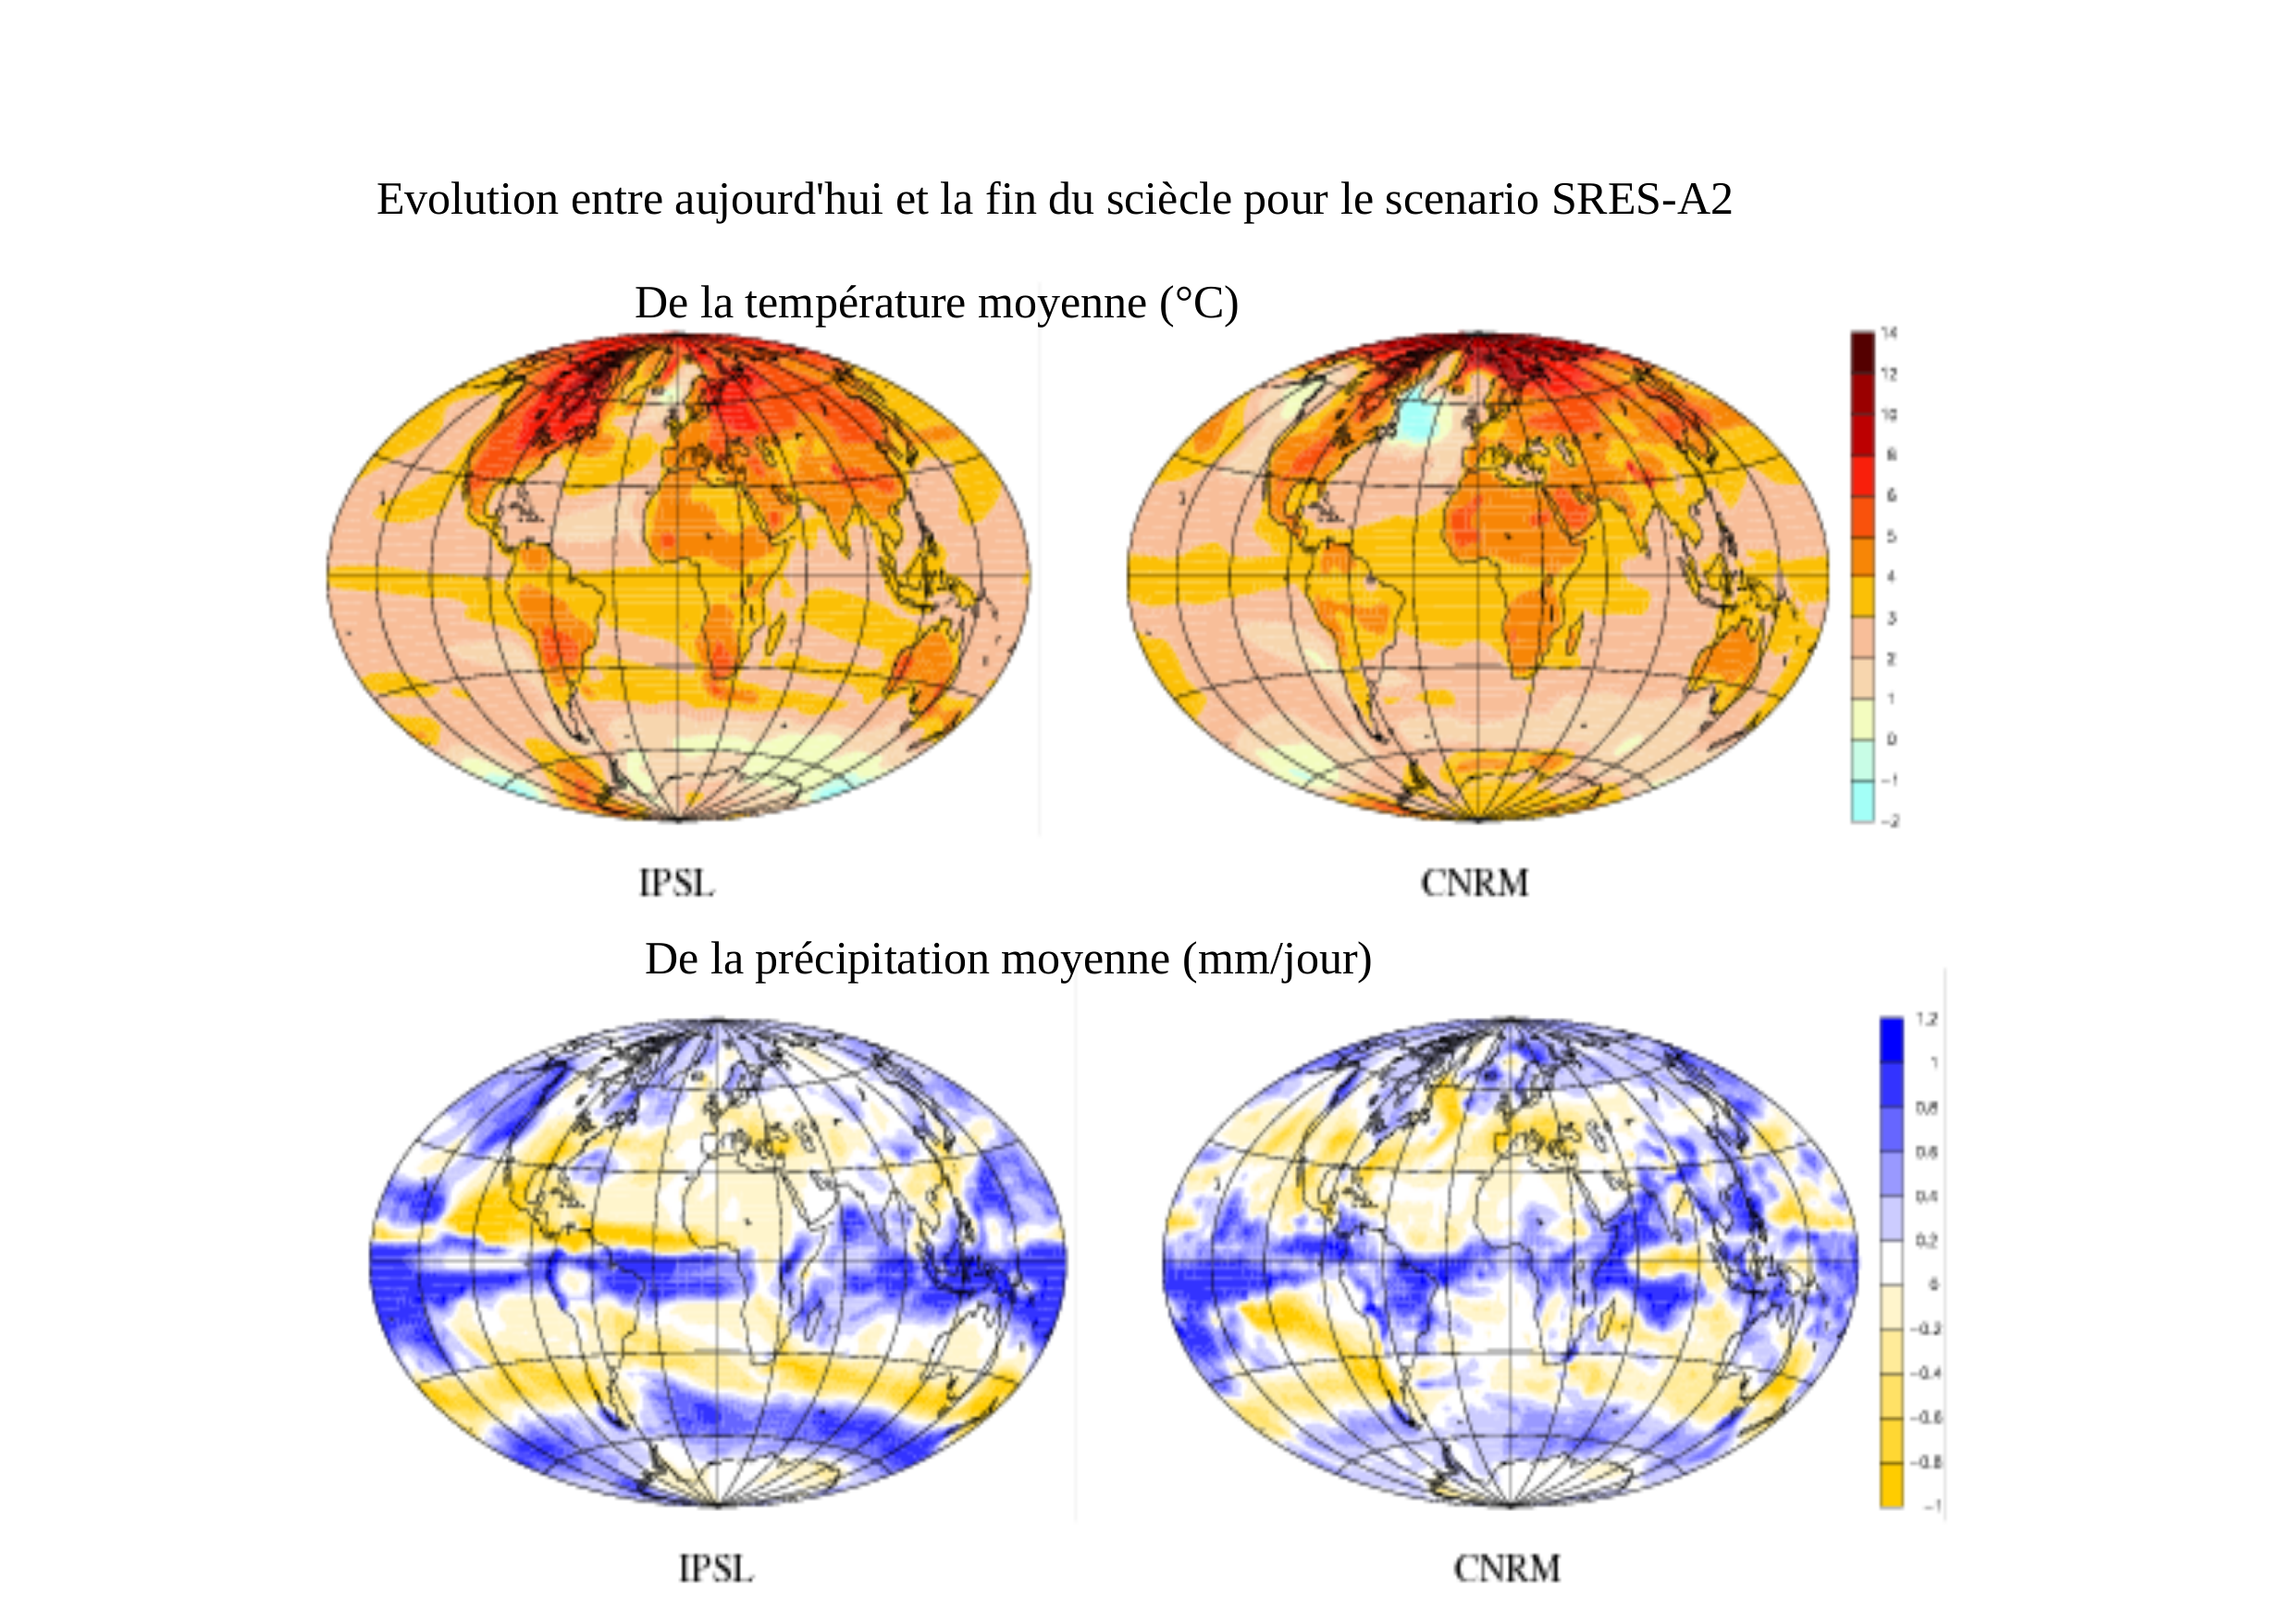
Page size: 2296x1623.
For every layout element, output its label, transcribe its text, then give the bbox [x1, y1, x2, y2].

text_box De la précipitation moyenne (mm/jour) [645, 929, 1374, 981]
text_box Evolution entre aujourd'hui et la fin du sciècle pour le scenario SRES-A2 [376, 170, 1735, 222]
picture [229, 239, 1975, 1623]
text_box De la température moyenne (°C) [635, 273, 1241, 326]
